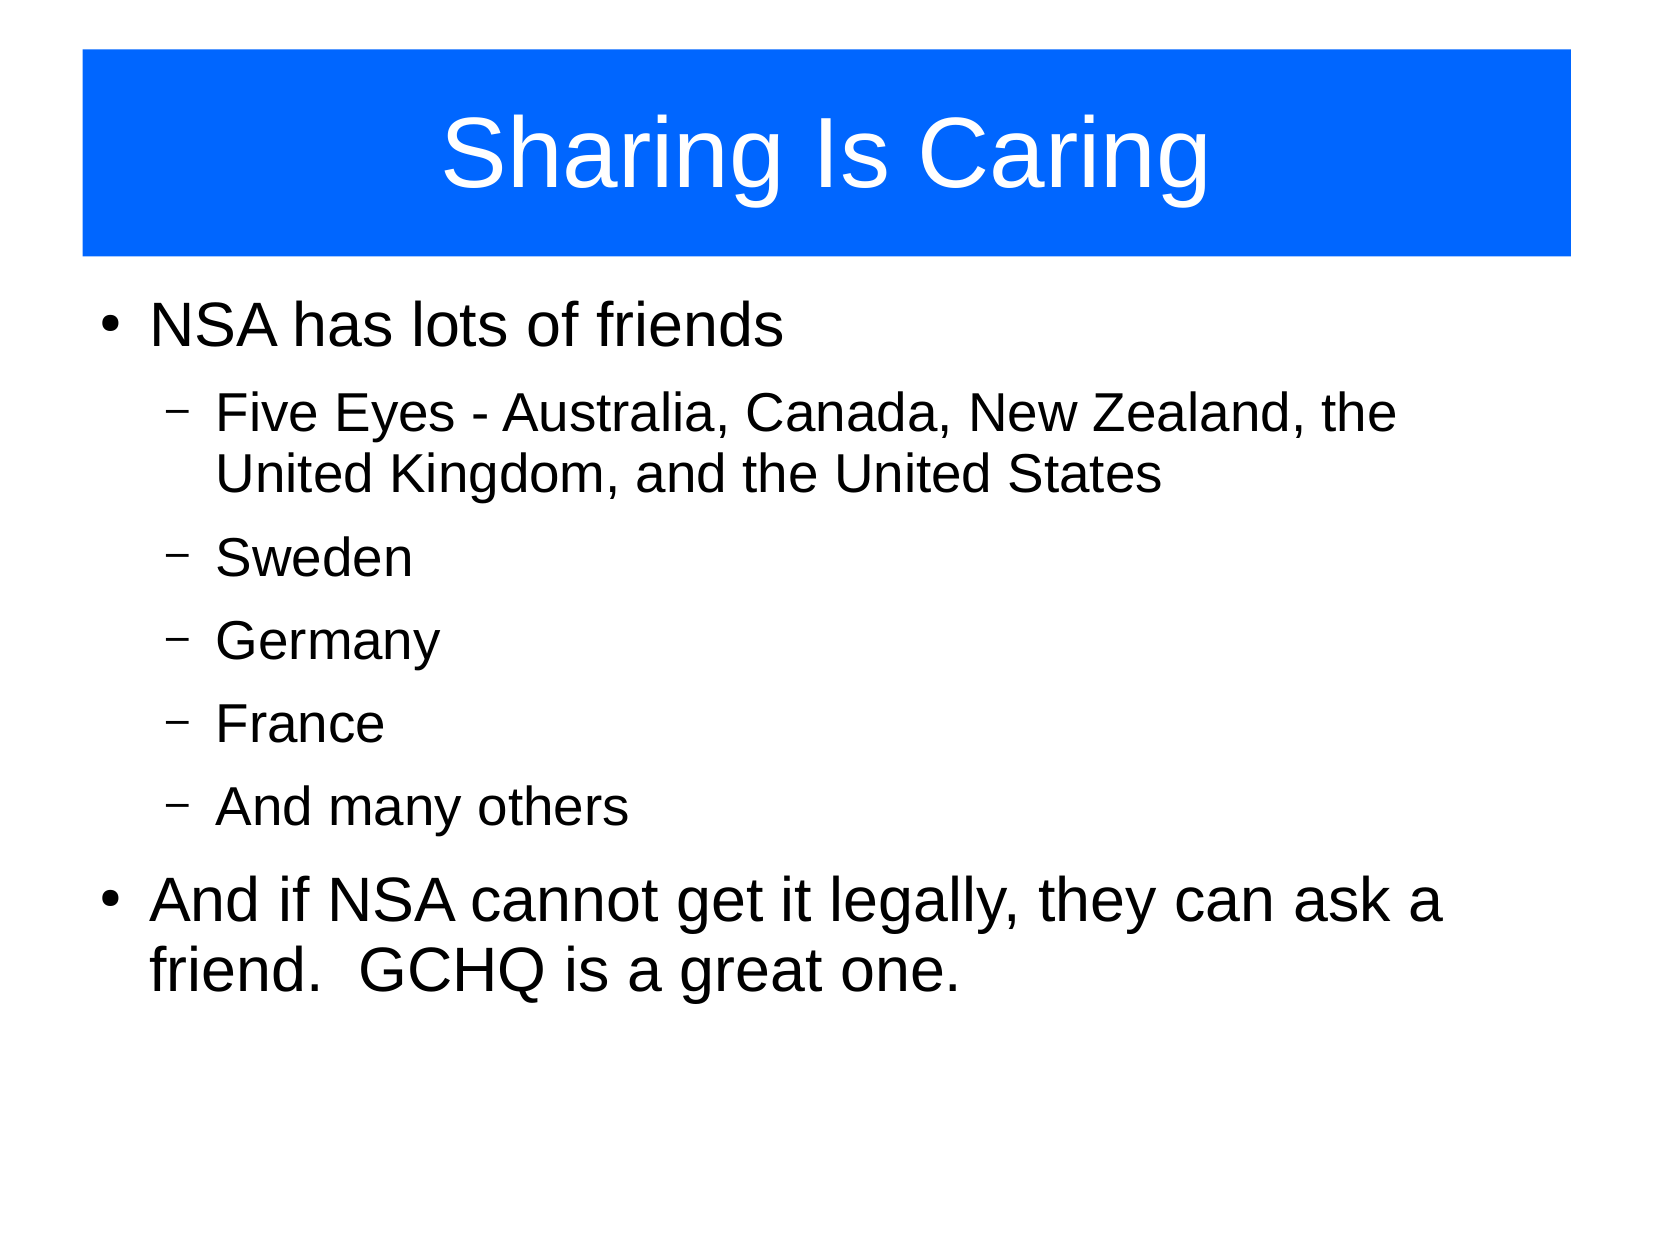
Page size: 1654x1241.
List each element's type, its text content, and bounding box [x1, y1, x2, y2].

title Sharing Is Caring [82, 49, 1571, 257]
list NSA has lots of friends Five Eyes - Australia, Canada, New Zealand, the United Kingdom, and the United States Sweden Germany France And many others And if NSA cannot get it legally, they can ask a friend. GCHQ is a great one. [82, 290, 1571, 1010]
